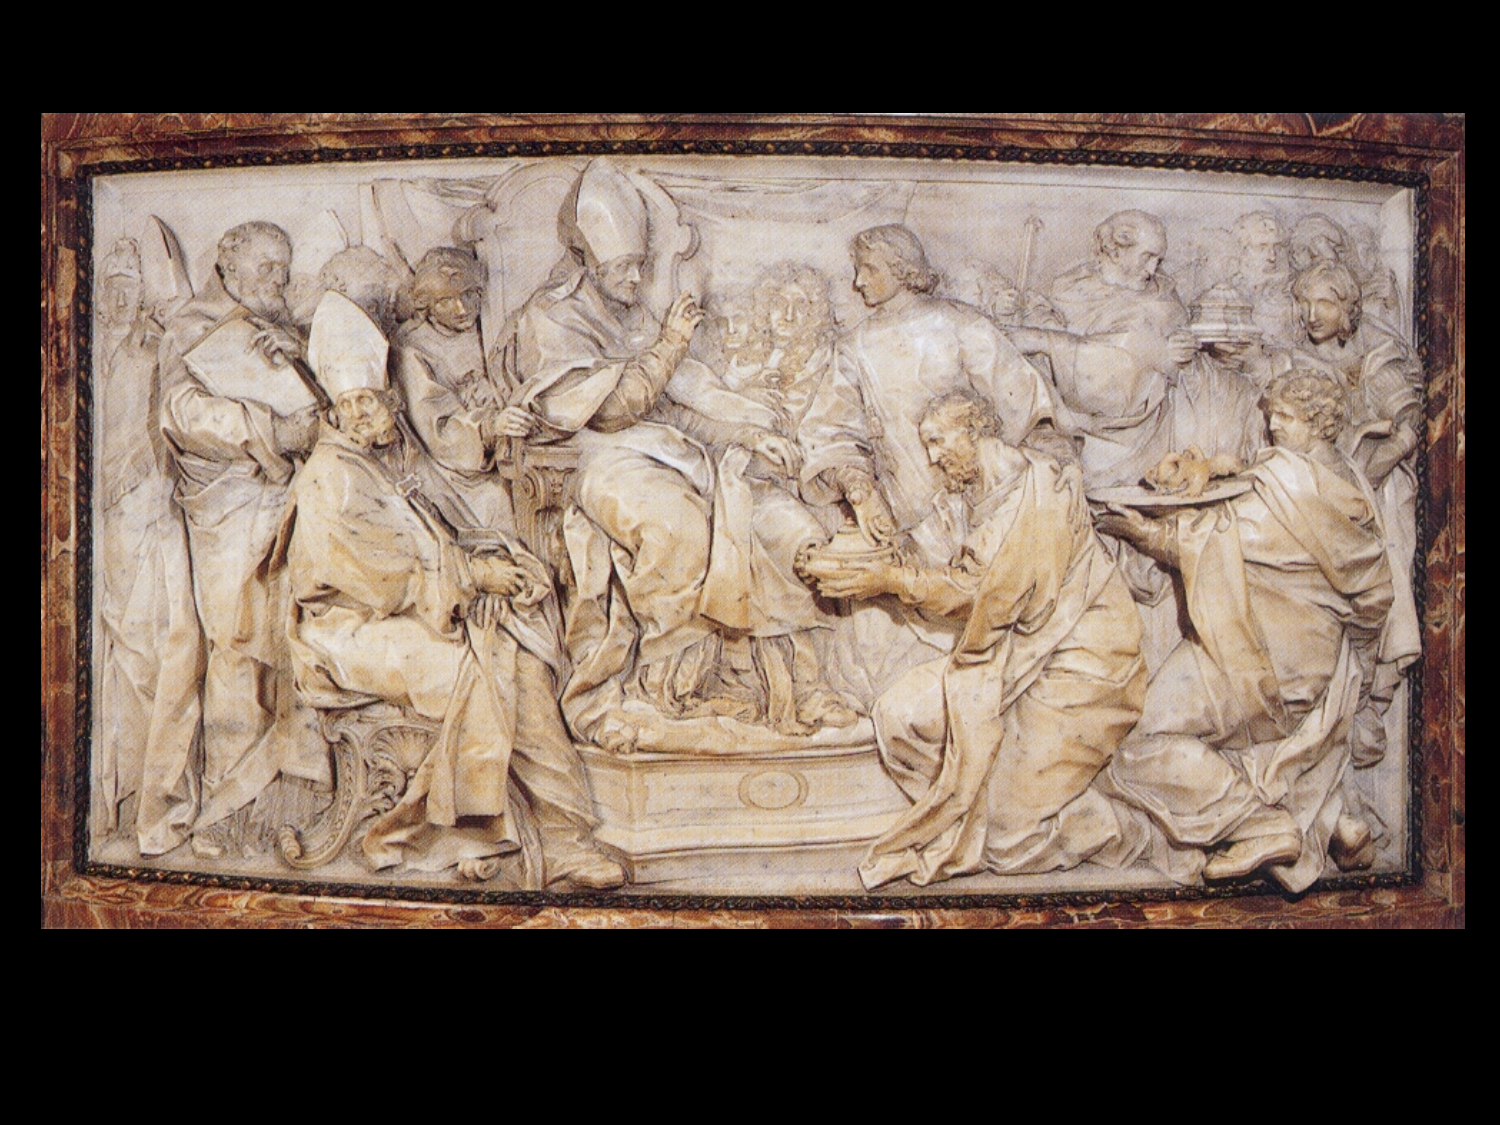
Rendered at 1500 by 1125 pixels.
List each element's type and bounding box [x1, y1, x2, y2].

picture [41, 113, 1465, 929]
